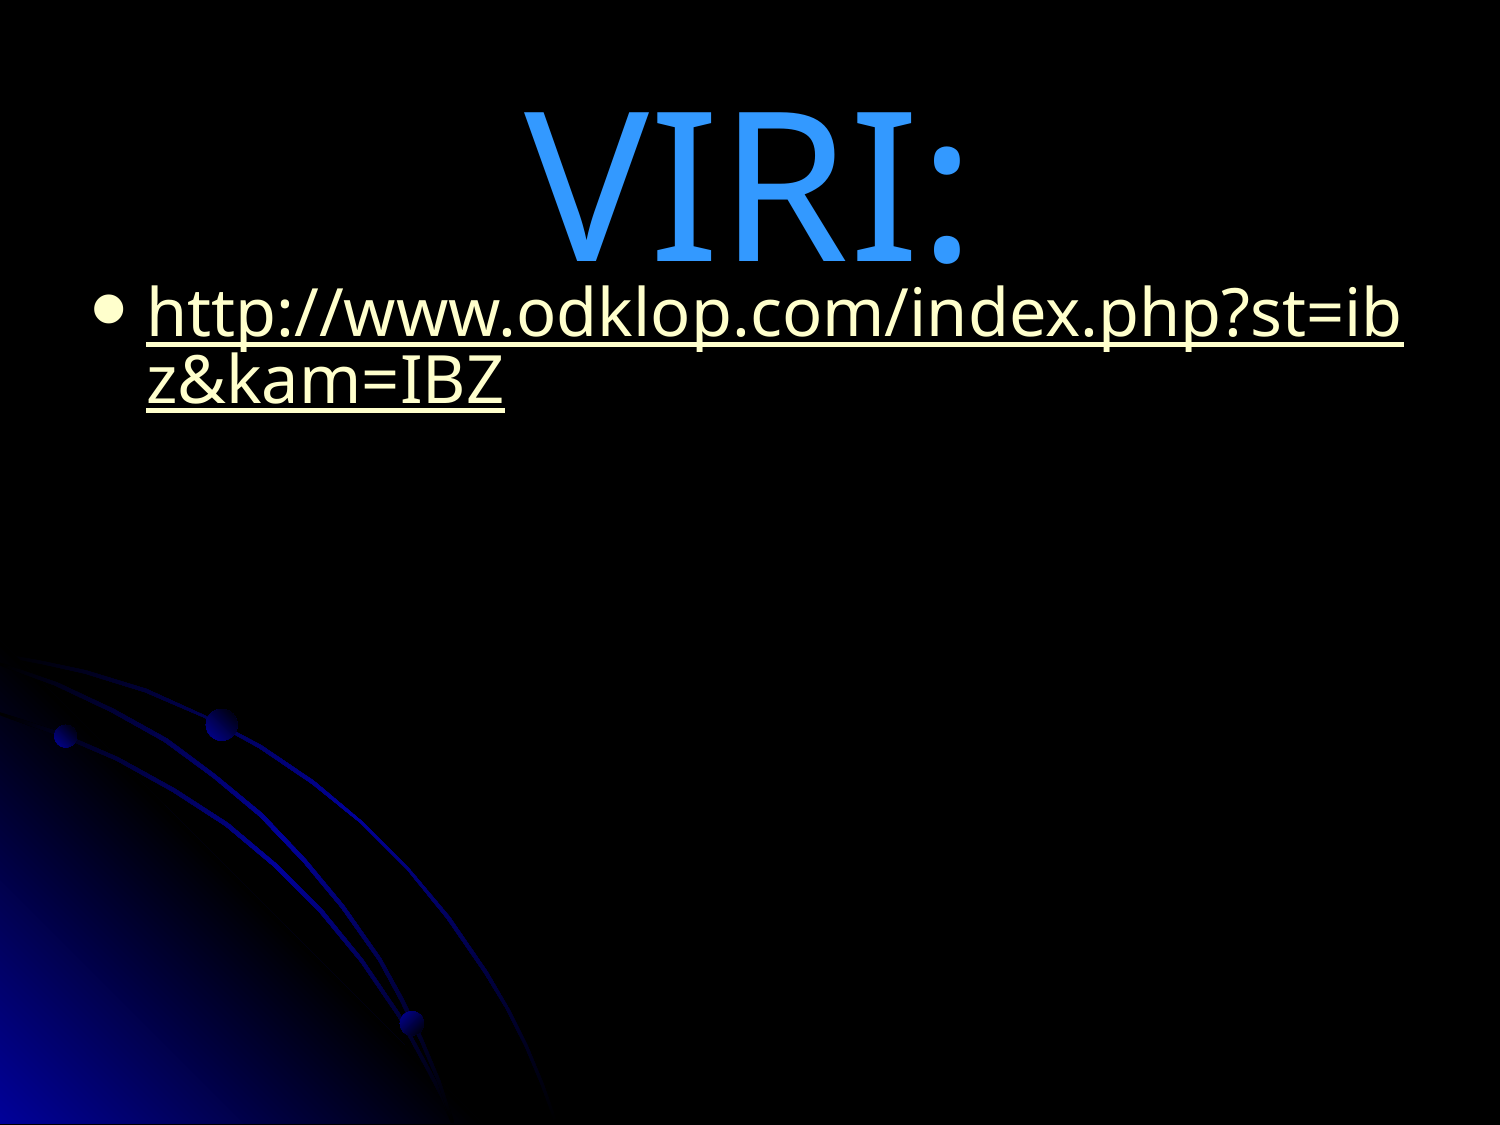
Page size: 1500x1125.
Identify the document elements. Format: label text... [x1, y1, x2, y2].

list http://www.odklop.com/index.php?st=ibz&kam=IBZ [75, 262, 1425, 1006]
title VIRI: [75, 45, 1425, 233]
